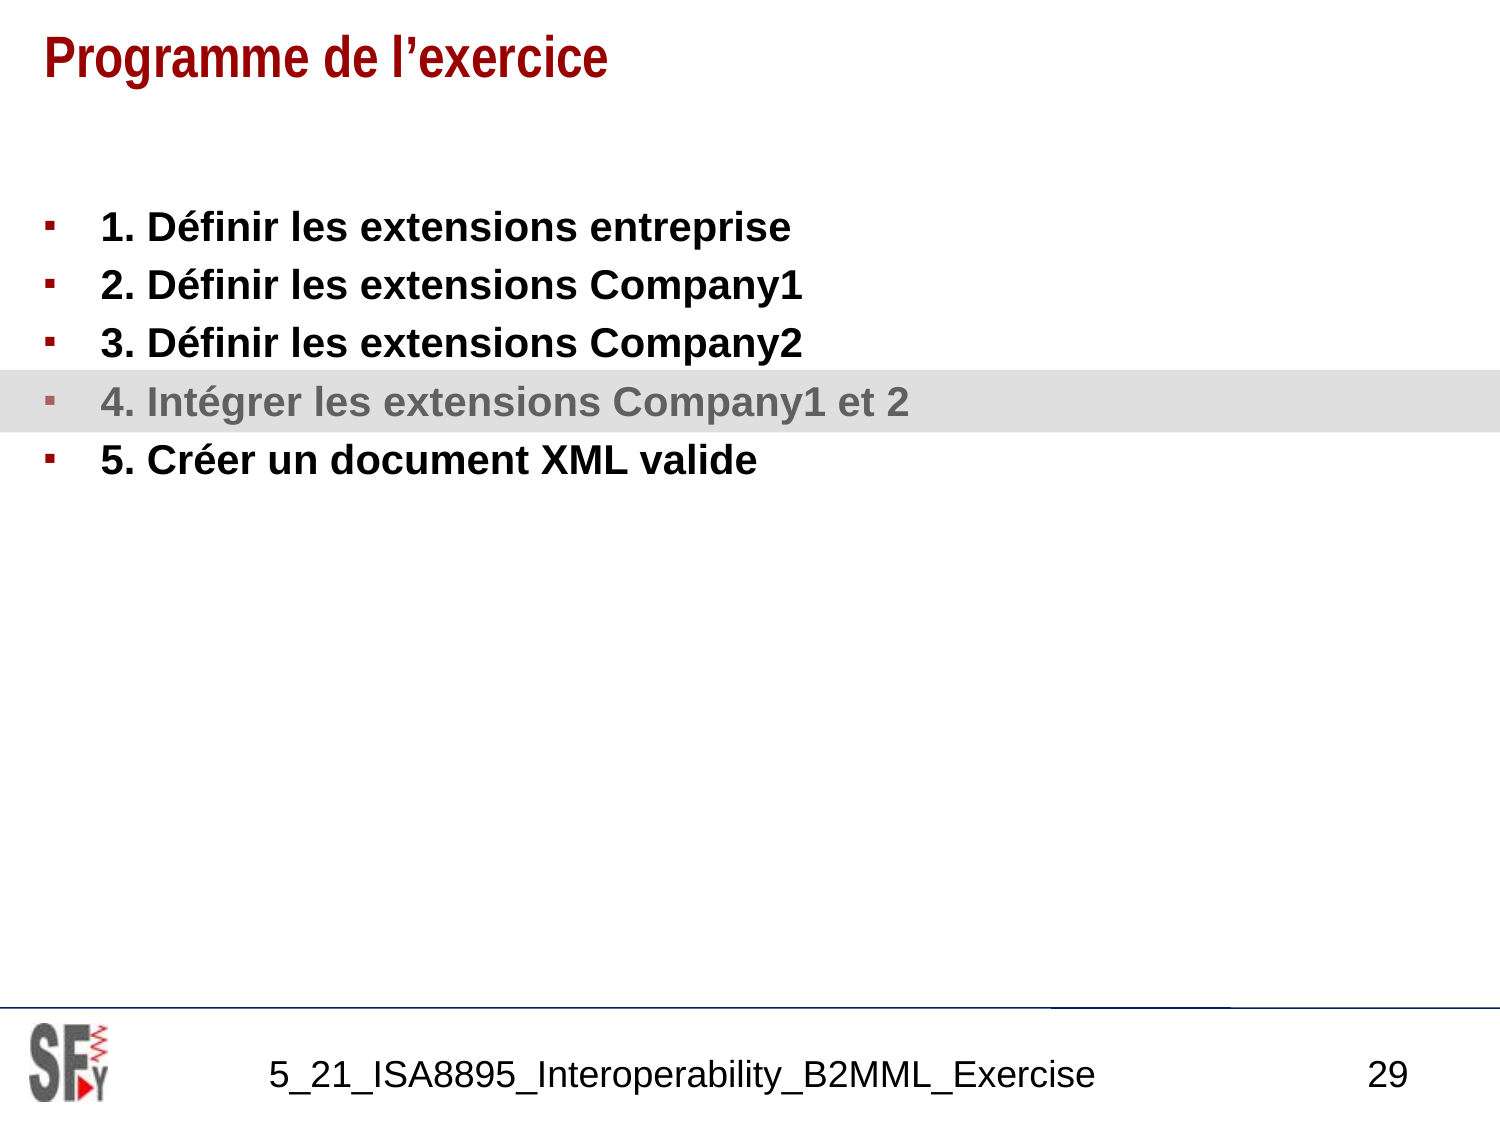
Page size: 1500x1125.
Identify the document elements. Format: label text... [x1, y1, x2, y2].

list 1. Définir les extensions entreprise 2. Définir les extensions Company1 3. Définir les extensions Company2 4. Intégrer les extensions Company1 et 2 5. Créer un document XML valide [29, 433, 1471, 988]
picture [29, 1023, 108, 1102]
footer 5_21_ISA8895_Interoperability_B2MML_Exercise [253, 1034, 1336, 1103]
title Programme de l’exercice [29, 12, 1471, 138]
slide_number <numéro> [1352, 1034, 1490, 1103]
text_box [0, 369, 1500, 433]
list 1. Définir les extensions entreprise 2. Définir les extensions Company1 3. Définir les extensions Company2 4. Intégrer les extensions Company1 et 2 5. Créer un document XML valide [29, 184, 1471, 369]
